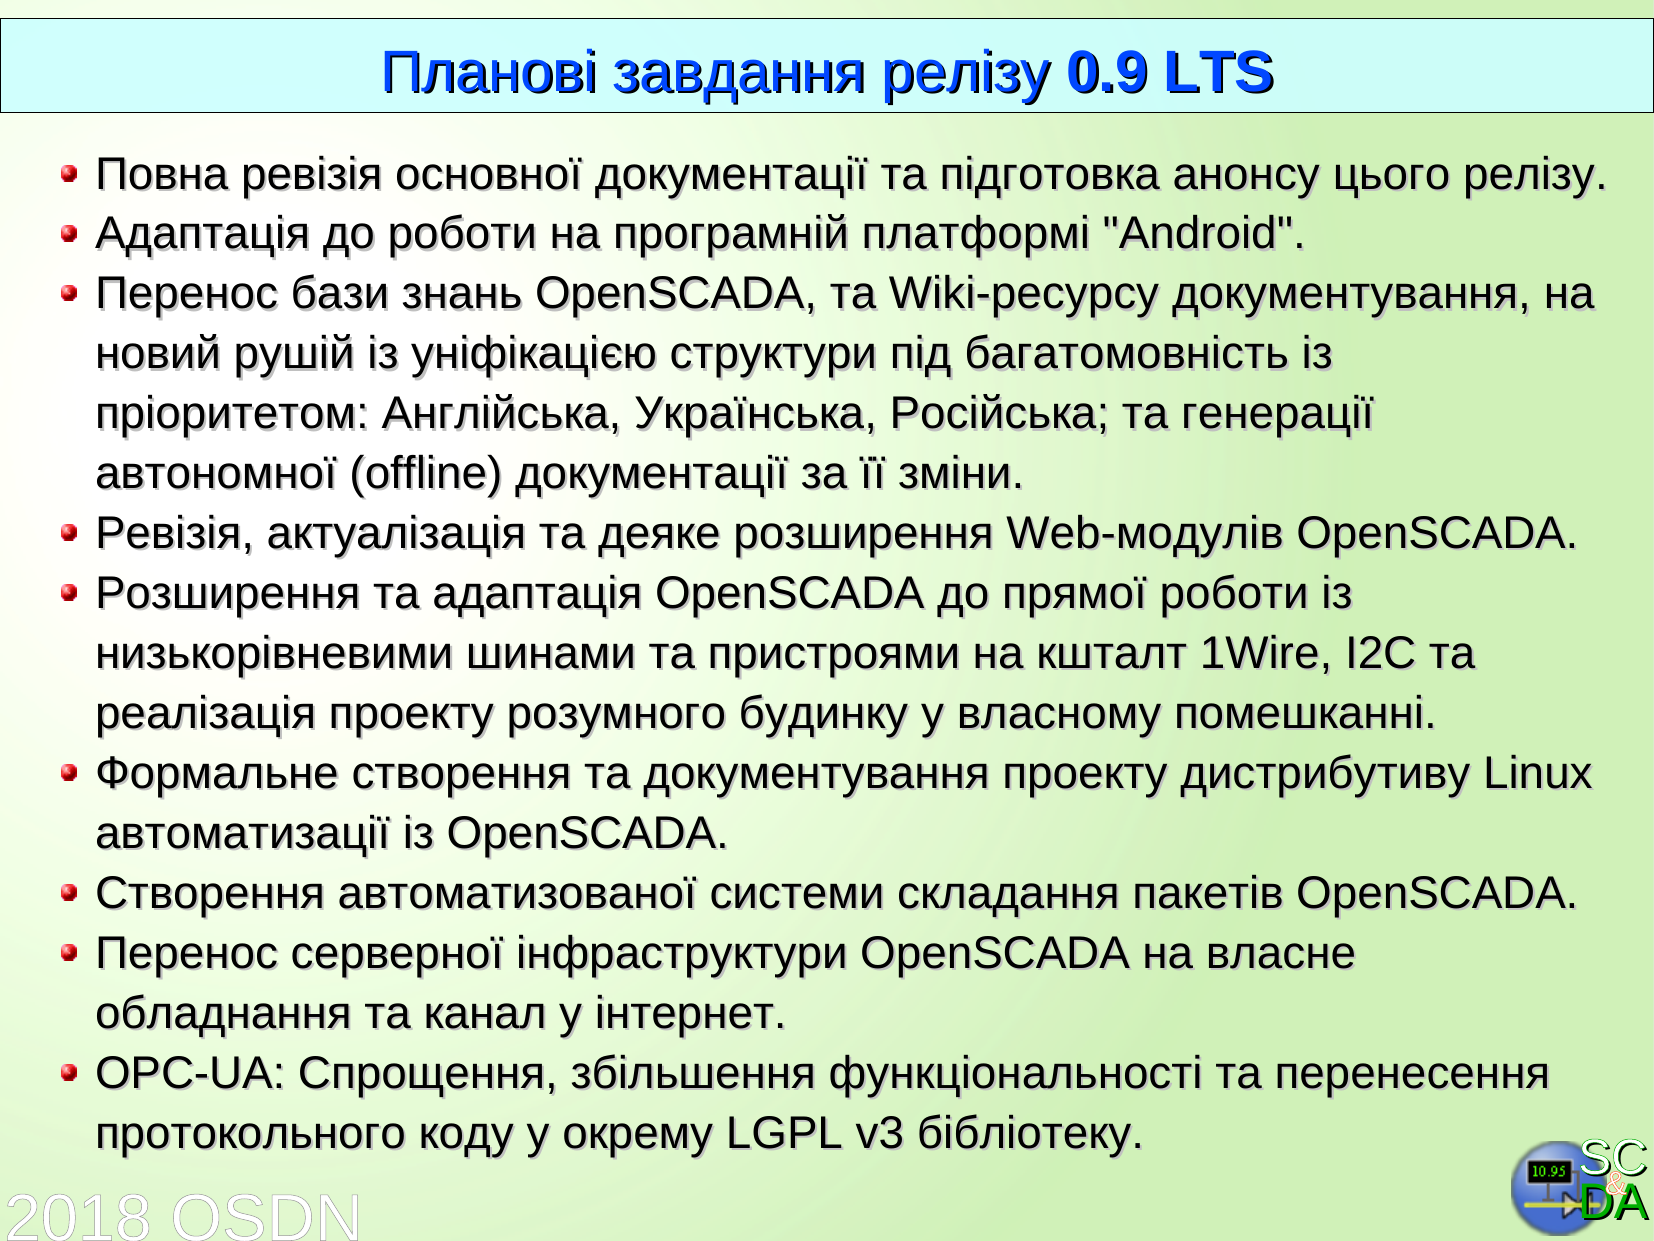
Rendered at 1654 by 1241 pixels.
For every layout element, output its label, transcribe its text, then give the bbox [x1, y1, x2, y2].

picture [1589, 1150, 1607, 1157]
list Повна ревізія основної документації та підготовка анонсу цього релізу. Адаптація до роботи на програмній платформі "Android". Перенос бази знань OpenSCADA, та Wiki-ресурсу документування, на новий рушій із уніфікацією структури під багатомовність із пріоритетом: Англійська, Українська, Російська; та генерації автономної (offline) документації за її зміни. Ревізія, актуалізація та деяке розширення Web-модулів OpenSCADA. Розширення та адаптація OpenSCADA до прямої роботи із низькорівневими шинами та пристроями на кшталт 1Wire, I2C та реалізація проекту розумного будинку у власному помешканні. Формальне створення та документування проекту дистрибутиву Linux автоматизації із OpenSCADA. Створення автоматизованої системи складання пакетів OpenSCADA. Перенос серверної інфраструктури OpenSCADA на власне обладнання та канал у інтернет. OPC-UA: Спрощення, збільшення функціональності та перенесення протокольного коду у окрему LGPL v3 бібліотеку. [50, 138, 1611, 1150]
picture [1511, 1150, 1607, 1236]
picture [1589, 1189, 1606, 1214]
title Планові завдання релізу 0.9 LTS [0, 18, 1654, 113]
